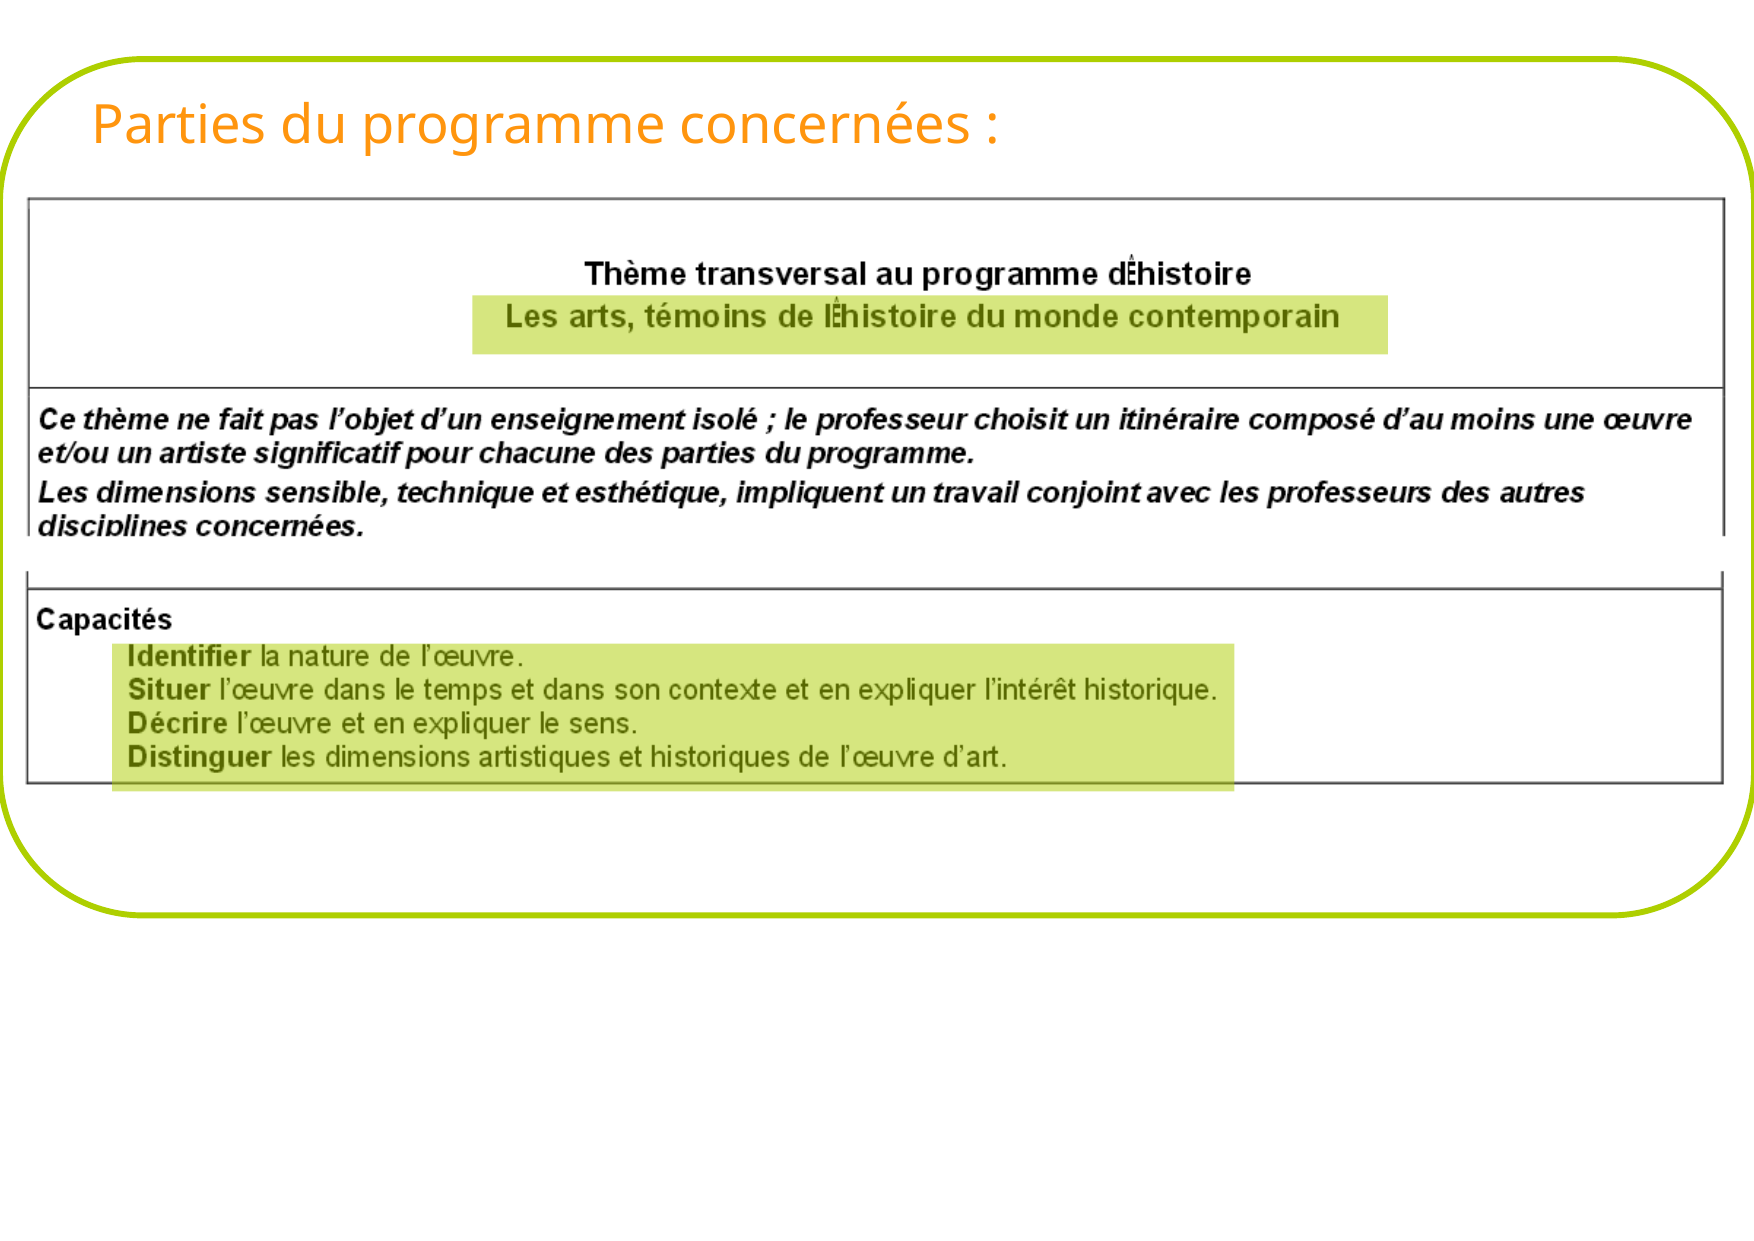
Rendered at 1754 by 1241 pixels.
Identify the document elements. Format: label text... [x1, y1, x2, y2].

picture [11, 177, 1743, 808]
text_box [112, 643, 1235, 792]
text_box [472, 295, 1388, 355]
text_box Parties du programme concernées : [76, 78, 1743, 162]
